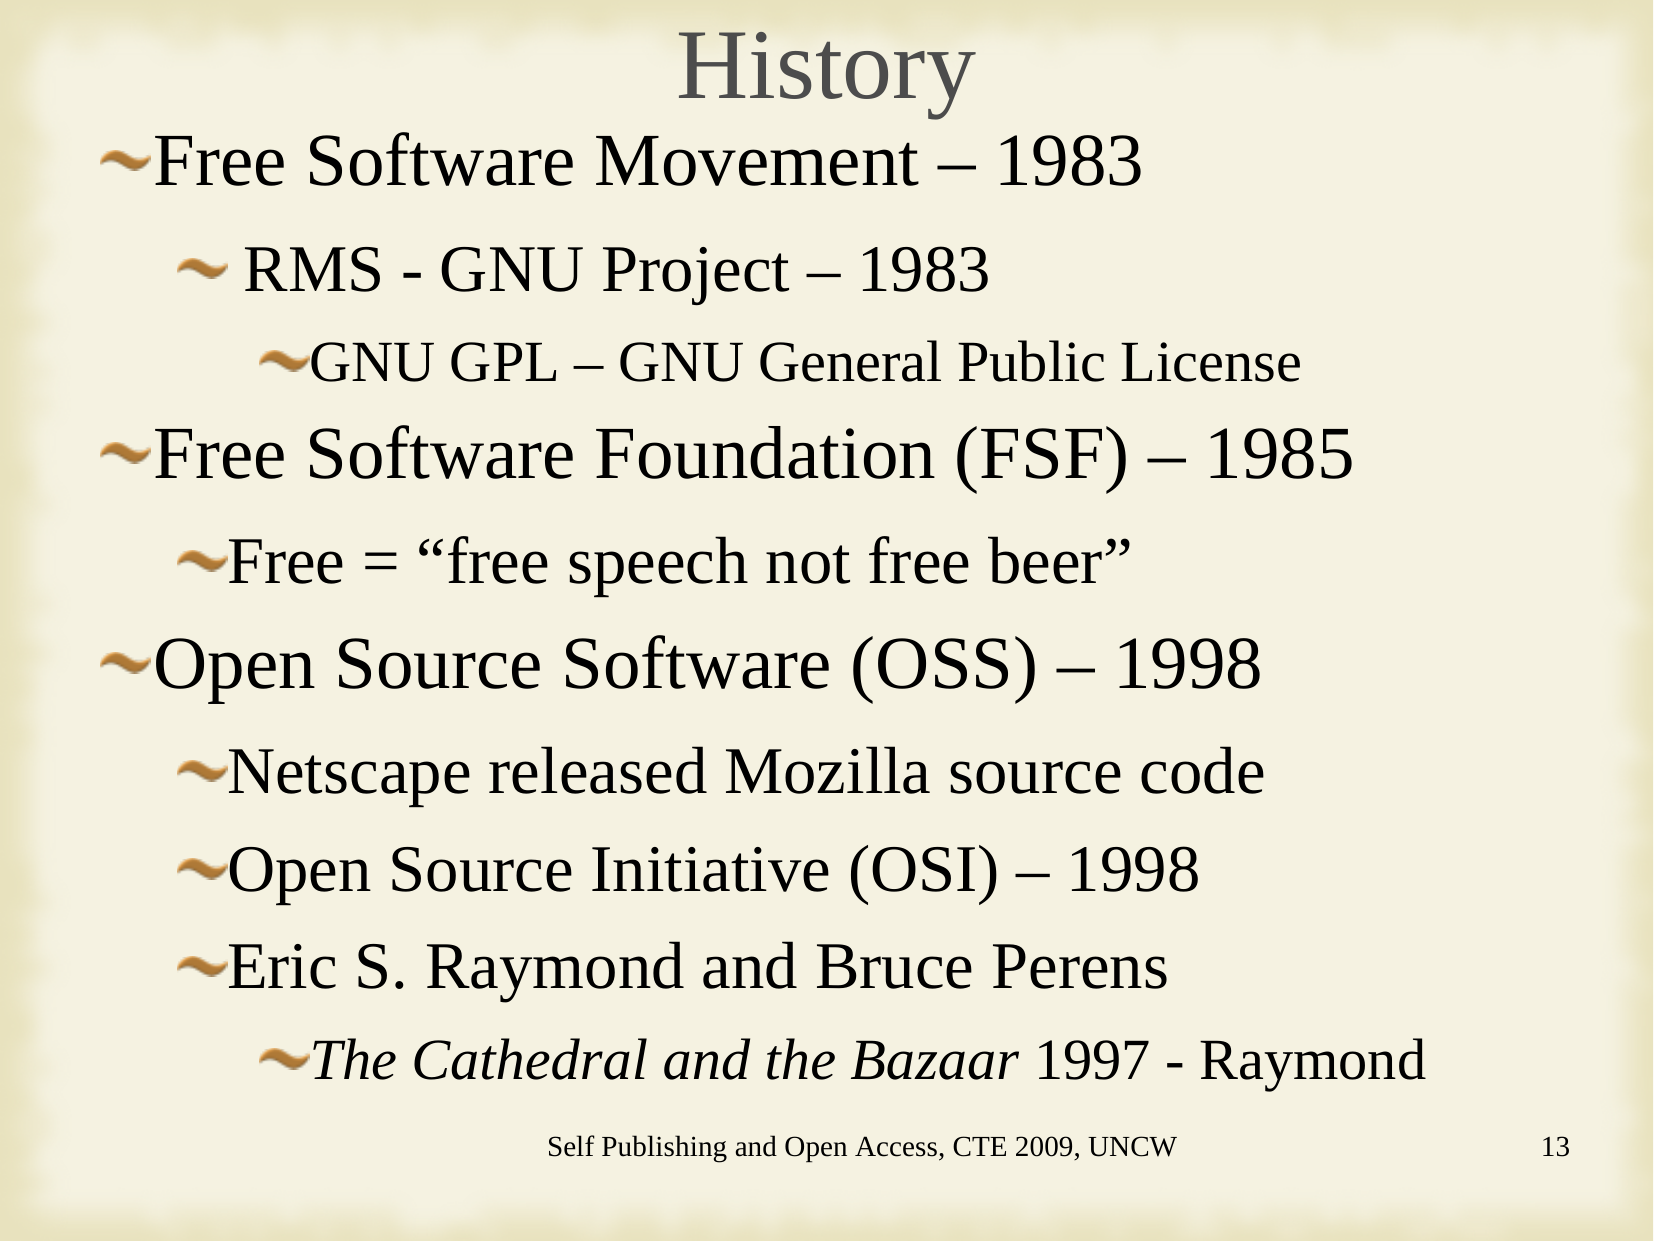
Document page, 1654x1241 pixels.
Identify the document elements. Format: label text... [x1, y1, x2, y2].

list Free Software Movement – 1983 RMS - GNU Project – 1983 GNU GPL – GNU General Public License Free Software Foundation (FSF) – 1985 Free = “free speech not free beer” Open Source Software (OSS) – 1998 Netscape released Mozilla source code Open Source Initiative (OSI) – 1998 Eric S. Raymond and Bruce Perens The Cathedral and the Bazaar 1997 - Raymond [82, 118, 1571, 1094]
title History [82, 0, 1571, 118]
picture [0, 0, 1654, 1241]
